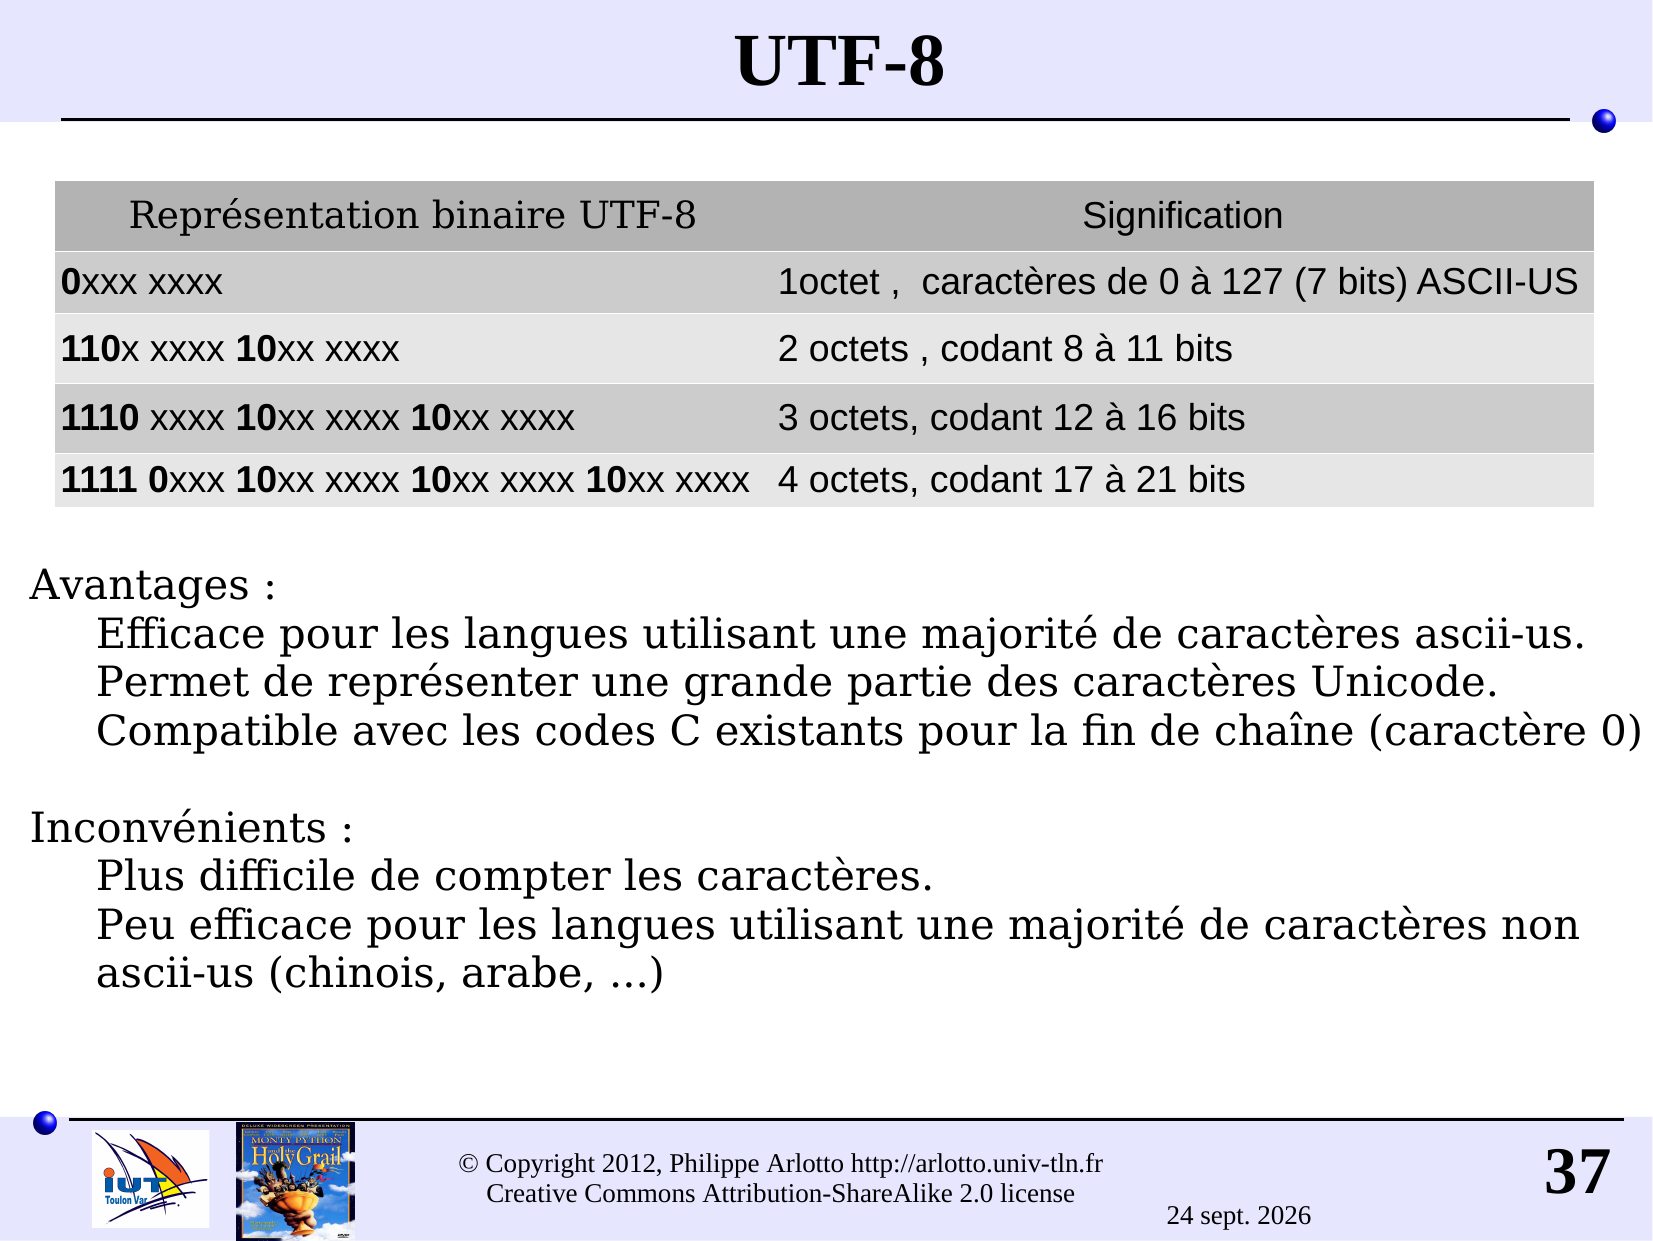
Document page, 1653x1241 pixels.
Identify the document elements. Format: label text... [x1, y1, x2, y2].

table_cell 2 octets , codant 8 à 11 bits [772, 314, 1594, 383]
table_cell 1octet , caractères de 0 à 127 (7 bits) ASCII-US [772, 252, 1594, 313]
table_cell 110x xxxx 10xx xxxx [55, 314, 772, 383]
table_cell 1111 0xxx 10xx xxxx 10xx xxxx 10xx xxxx [55, 454, 772, 507]
picture [236, 1122, 355, 1241]
table_header Représentation binaire UTF-8 [55, 181, 772, 251]
table_cell 3 octets, codant 12 à 16 bits [772, 384, 1594, 453]
title UTF-8 [95, 14, 1585, 107]
table_header Signification [772, 181, 1594, 251]
table_cell 4 octets, codant 17 à 21 bits [772, 454, 1594, 507]
table_cell 1110 xxxx 10xx xxxx 10xx xxxx [55, 384, 772, 453]
table_cell 0xxx xxxx [55, 252, 772, 313]
text_box Avantages : Efficace pour les langues utilisant une majorité de caractères ascii-us. Permet de représenter une grande partie des caractères Unicode. Compatible avec les codes C existants pour la fin de chaîne (caractère 0) Inconvénients : Plus difficile de compter les caractères. Peu efficace pour les langues utilisant une majorité de caractères non ascii-us (chinois, arabe, ...) [29, 561, 1646, 1101]
